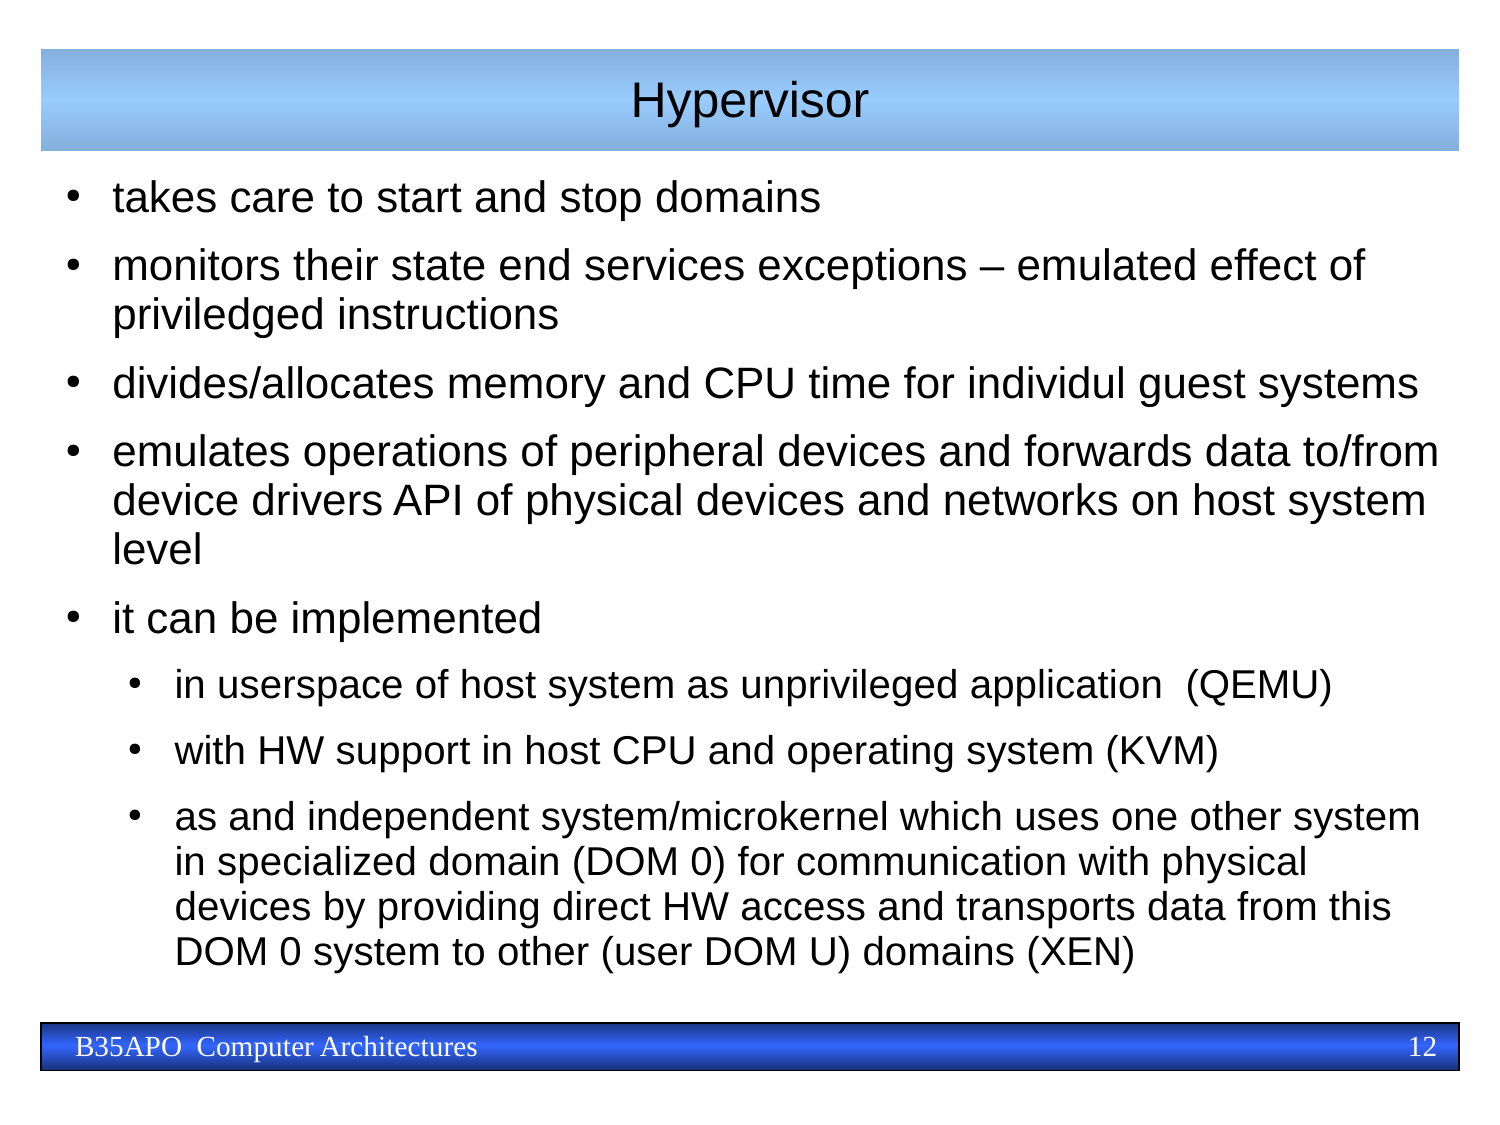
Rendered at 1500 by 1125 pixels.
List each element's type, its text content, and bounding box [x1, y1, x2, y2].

title Hypervisor [41, 49, 1459, 151]
list takes care to start and stop domains monitors their state end services exceptions – emulated effect of priviledged instructions divides/allocates memory and CPU time for individul guest systems emulates operations of peripheral devices and forwards data to/from device drivers API of physical devices and networks on host system level it can be implemented in userspace of host system as unprivileged application (QEMU) with HW support in host CPU and operating system (KVM) as and independent system/microkernel which uses one other system in specialized domain (DOM 0) for communication with physical devices by providing direct HW access and transports data from this DOM 0 system to other (user DOM U) domains (XEN) [49, 172, 1450, 1013]
